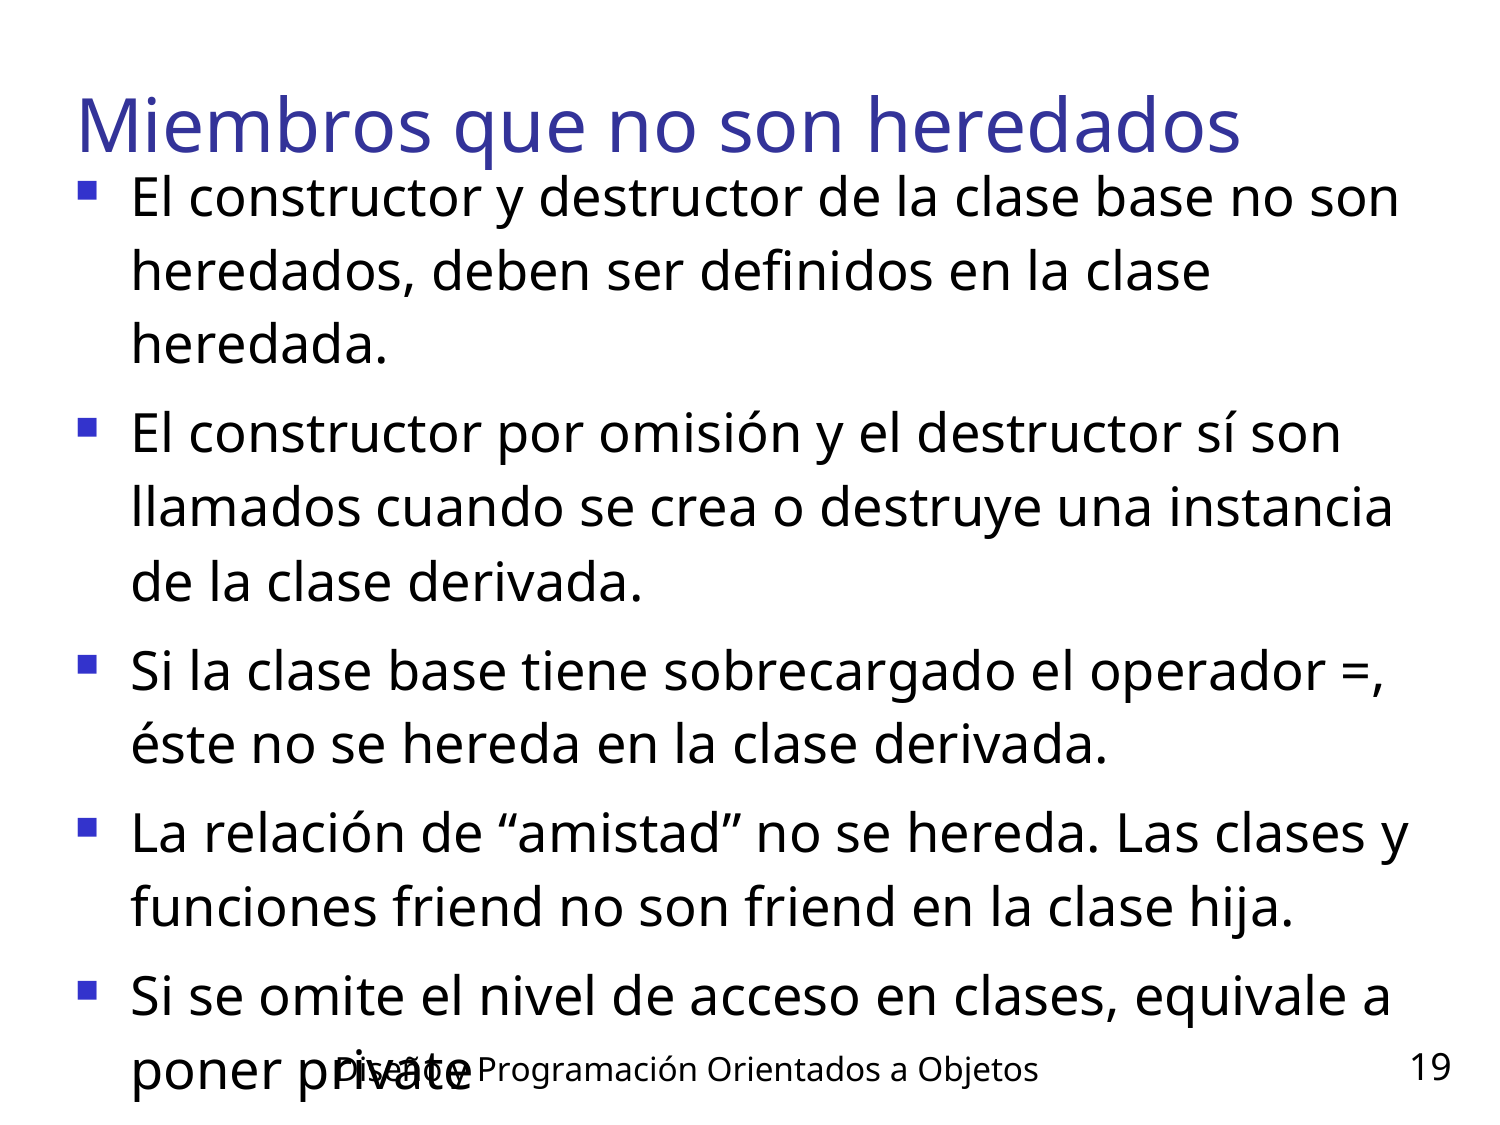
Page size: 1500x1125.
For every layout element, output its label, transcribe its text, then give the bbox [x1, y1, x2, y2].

list El constructor y destructor de la clase base no son heredados, deben ser definidos en la clase heredada. El constructor por omisión y el destructor sí son llamados cuando se crea o destruye una instancia de la clase derivada. Si la clase base tiene sobrecargado el operador =, éste no se hereda en la clase derivada. La relación de “amistad” no se hereda. Las clases y funciones friend no son friend en la clase hija. Si se omite el nivel de acceso en clases, equivale a poner private Si se omite el nivel de acceso en estructuras, equivale a poner public. [75, 157, 1462, 1014]
title Miembros que no son heredados [75, 45, 1466, 193]
